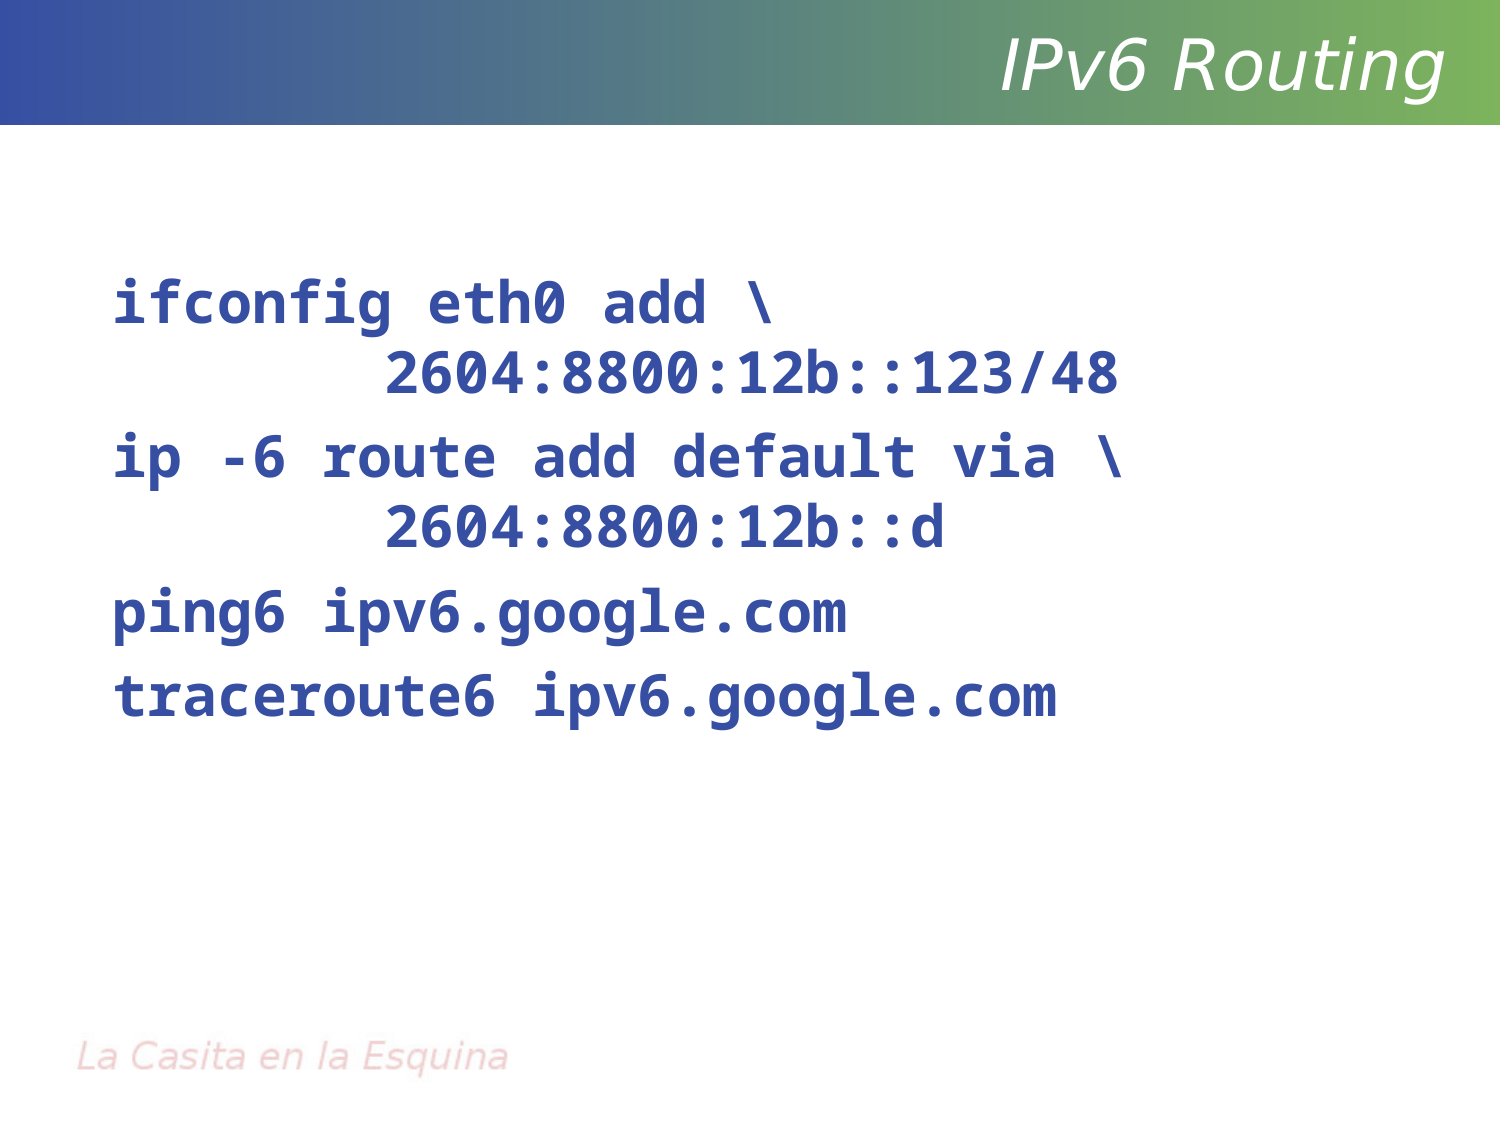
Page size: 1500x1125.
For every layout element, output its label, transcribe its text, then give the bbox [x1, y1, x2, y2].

picture [45, 1019, 545, 1095]
title IPv6 Routing [62, 12, 1463, 113]
list ifconfig eth0 add \ 2604:8800:12b::123/48 ip -6 route add default via \ 2604:8800:12b::d ping6 ipv6.google.com traceroute6 ipv6.google.com [70, 187, 1438, 906]
